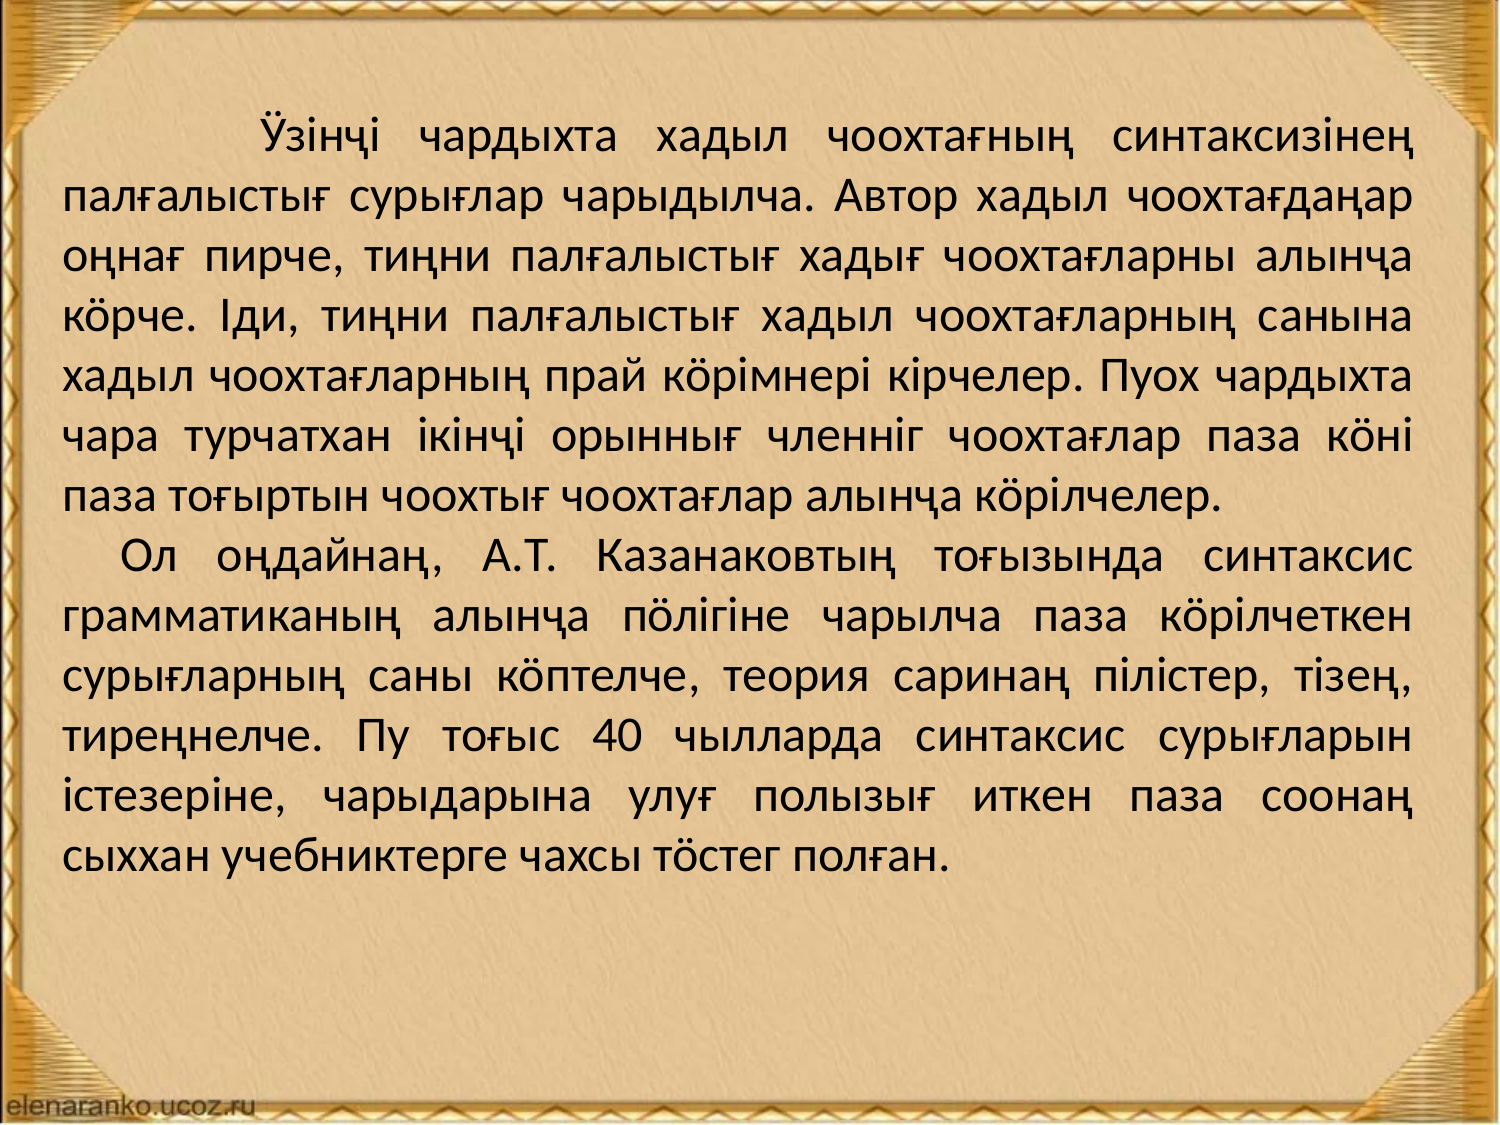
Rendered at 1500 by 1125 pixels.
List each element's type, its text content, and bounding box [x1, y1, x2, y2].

text_box Ӱзінҷі чардыхта хадыл чоохтағның синтаксизінең палғалыстығ сурығлар чарыдылча. Автор хадыл чоохтағдаңар оңнағ пирче, тиңни палғалыстығ хадығ чоохтағларны алынҷа кӧрче. Іди, тиңни палғалыстығ хадыл чоохтағларның санына хадыл чоохтағларның прай кӧрімнері кірчелер. Пуох чардыхта чара турчатхан ікінҷі орыннығ членніг чоохтағлар паза кӧні паза тоғыртын чоохтығ чоохтағлар алынҷа кӧрілчелер. Ол оңдайнаң, А.Т. Казанаковтың тоғызында синтаксис грамматиканың алынҷа пӧлігіне чарылча паза кӧрілчеткен сурығларның саны кӧптелче, теория саринаң пілістер, тізең, тиреңнелче. Пу тоғыс 40 чылларда синтаксис сурығларын істезеріне, чарыдарына улуғ полызығ иткен паза соонаң сыххан учебниктерге чахсы тӧстег полған. [47, 94, 1430, 977]
picture [0, 0, 1500, 1125]
